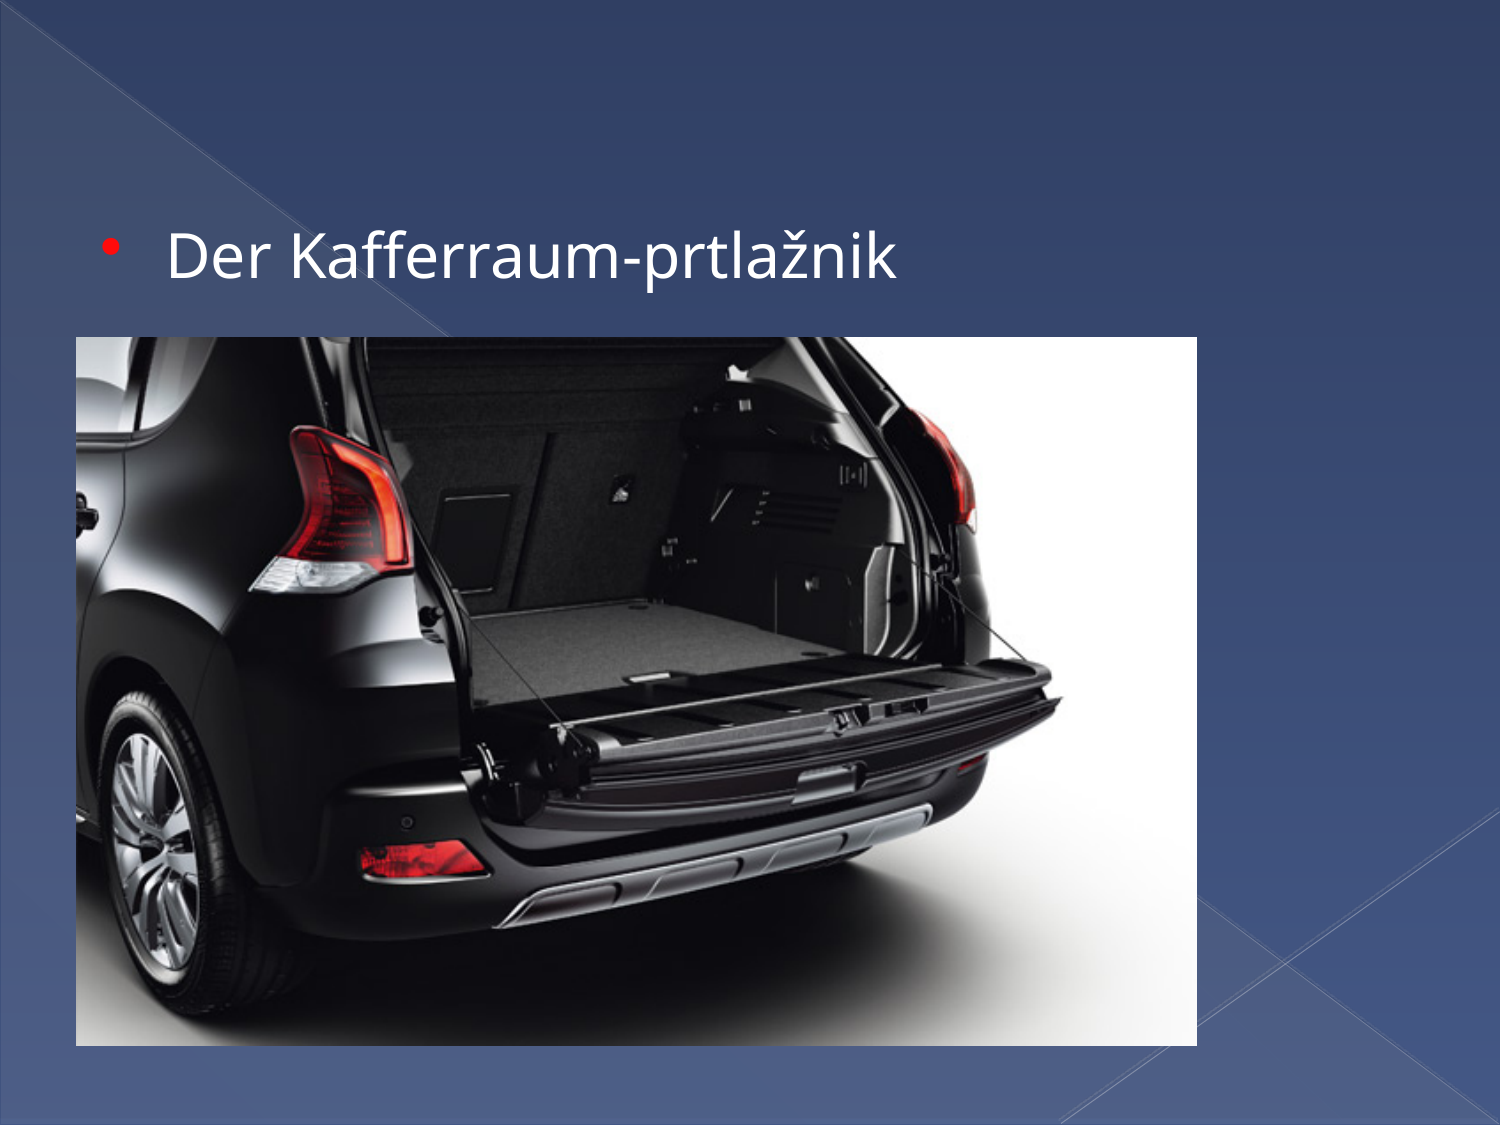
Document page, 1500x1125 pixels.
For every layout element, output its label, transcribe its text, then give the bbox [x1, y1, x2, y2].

list Der Kafferraum-prtlažnik [76, 208, 1427, 958]
picture [76, 337, 1197, 1046]
